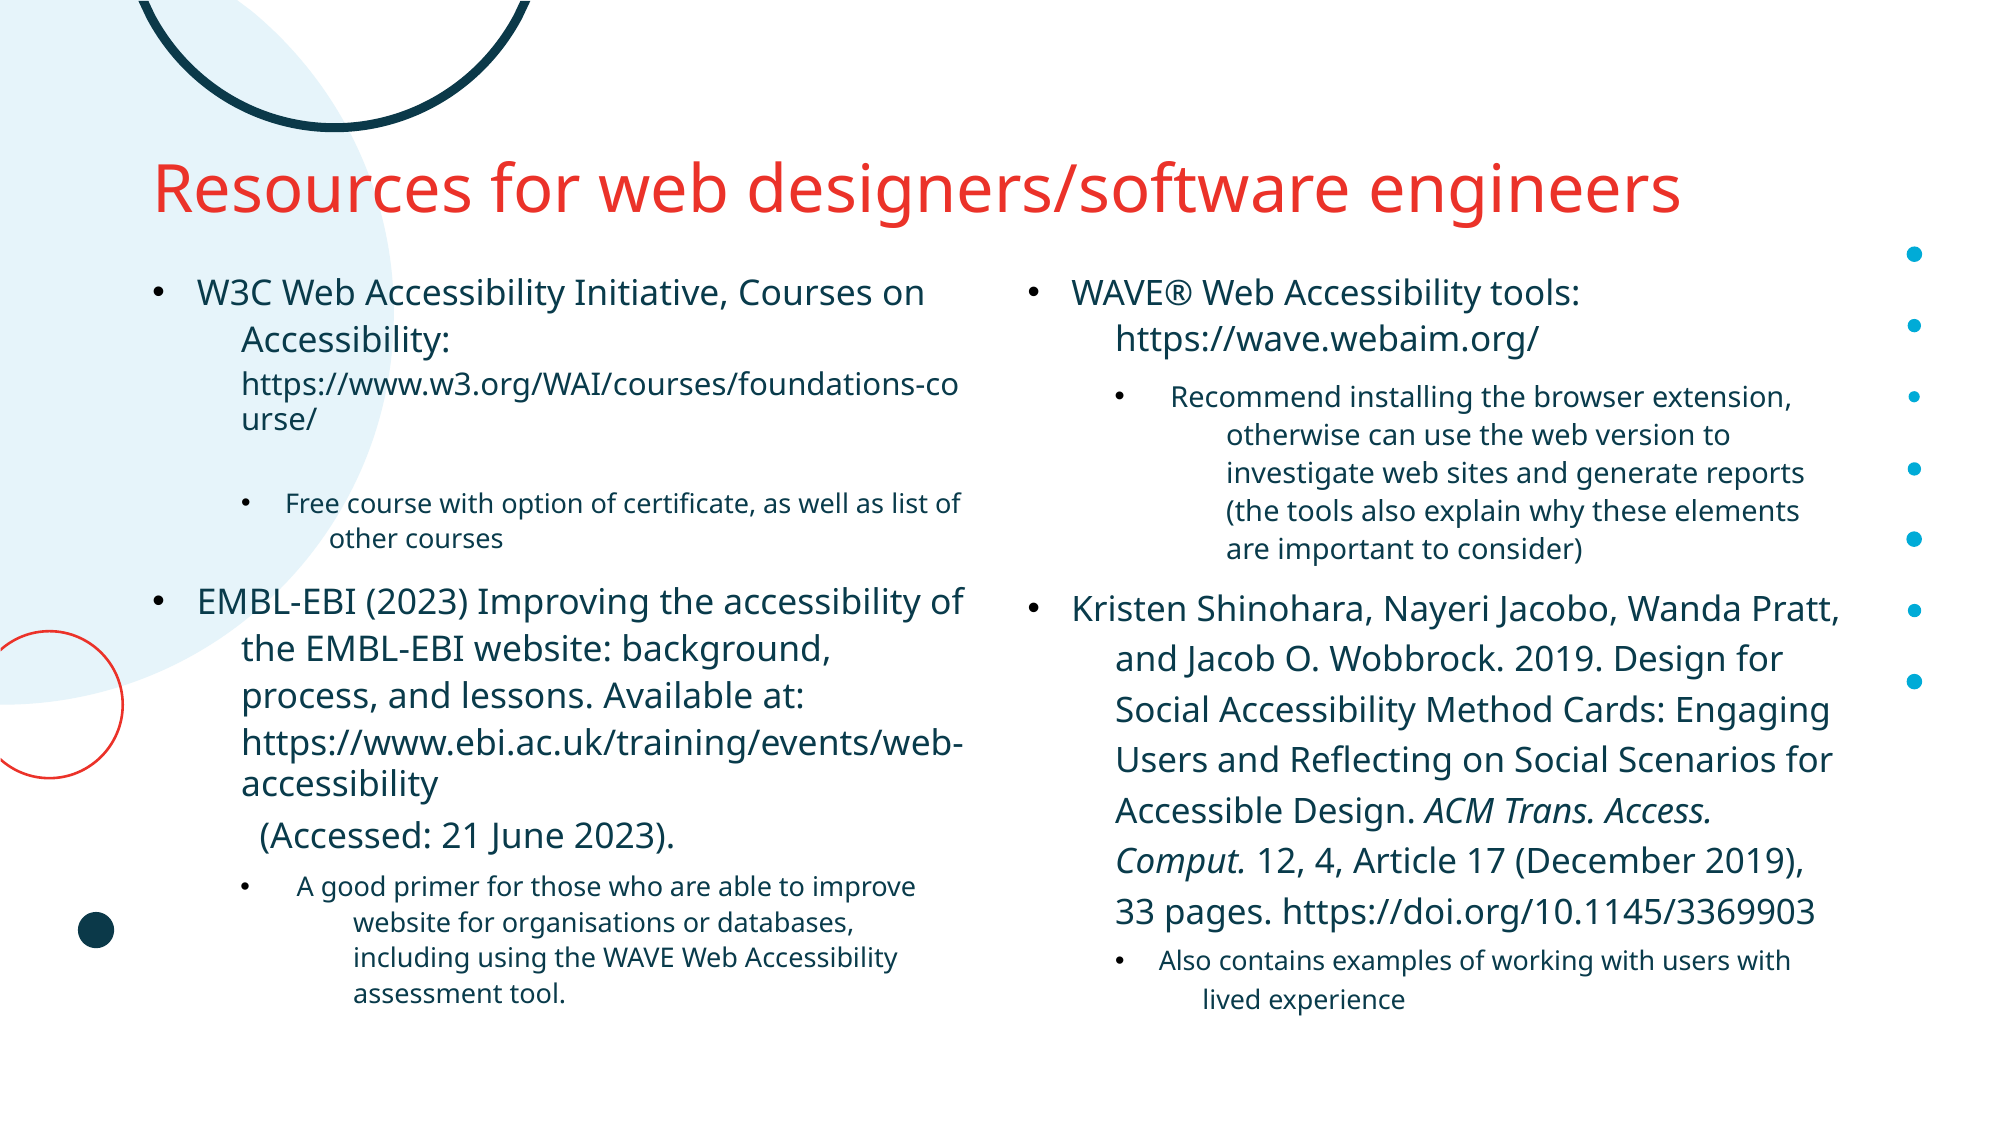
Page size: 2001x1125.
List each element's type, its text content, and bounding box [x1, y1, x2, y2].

list W3C Web Accessibility Initiative, Courses on Accessibility: https://www.w3.org/WAI/courses/foundations-course/ Free course with option of certificate, as well as list of other courses EMBL-EBI (2023) Improving the accessibility of the EMBL-EBI website: background, process, and lessons. Available at: https://www.ebi.ac.uk/training/events/web-accessibility (Accessed: 21 June 2023). A good primer for those who are able to improve website for organisations or databases, including using the WAVE Web Accessibility assessment tool. [137, 258, 988, 1080]
list WAVE® Web Accessibility tools: https://wave.webaim.org/ Recommend installing the browser extension, otherwise can use the web version to investigate web sites and generate reports (the tools also explain why these elements are important to consider) Kristen Shinohara, Nayeri Jacobo, Wanda Pratt, and Jacob O. Wobbrock. 2019. Design for Social Accessibility Method Cards: Engaging Users and Reflecting on Social Scenarios for Accessible Design. ACM Trans. Access. Comput. 12, 4, Article 17 (December 2019), 33 pages. https://doi.org/10.1145/3369903 Also contains examples of working with users with lived experience [1012, 258, 1863, 1043]
title Resources for web designers/software engineers [137, 82, 1863, 300]
